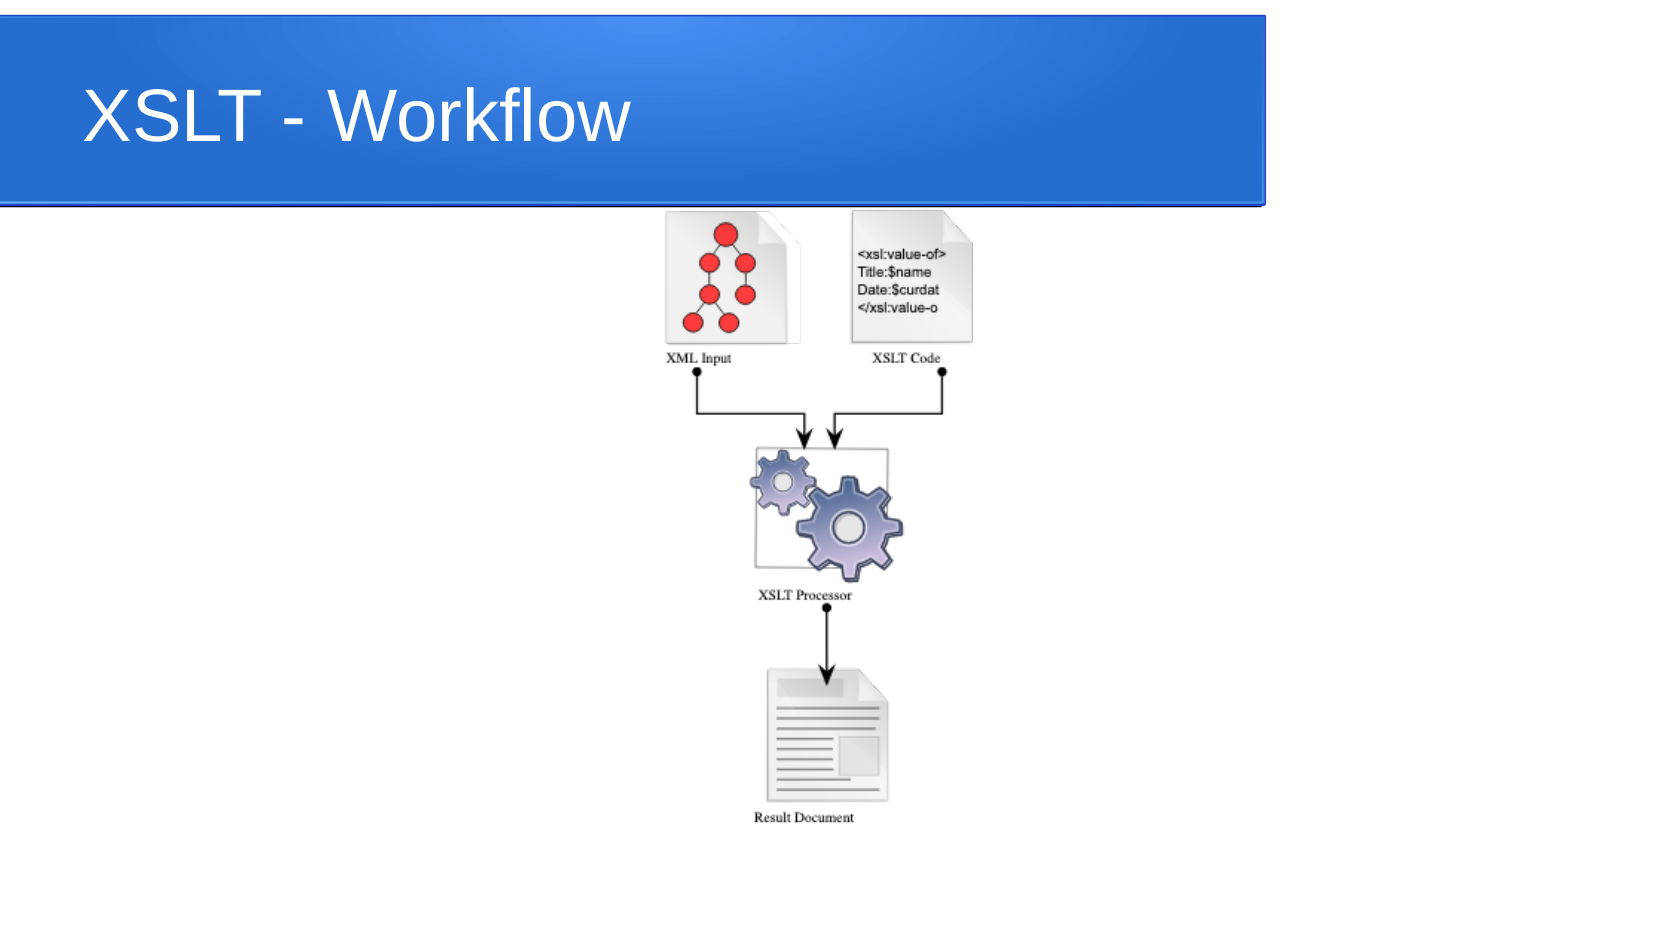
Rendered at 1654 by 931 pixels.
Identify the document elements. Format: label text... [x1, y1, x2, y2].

text_box XSLT - Workflow [82, 35, 1235, 189]
picture [0, 13, 1269, 895]
